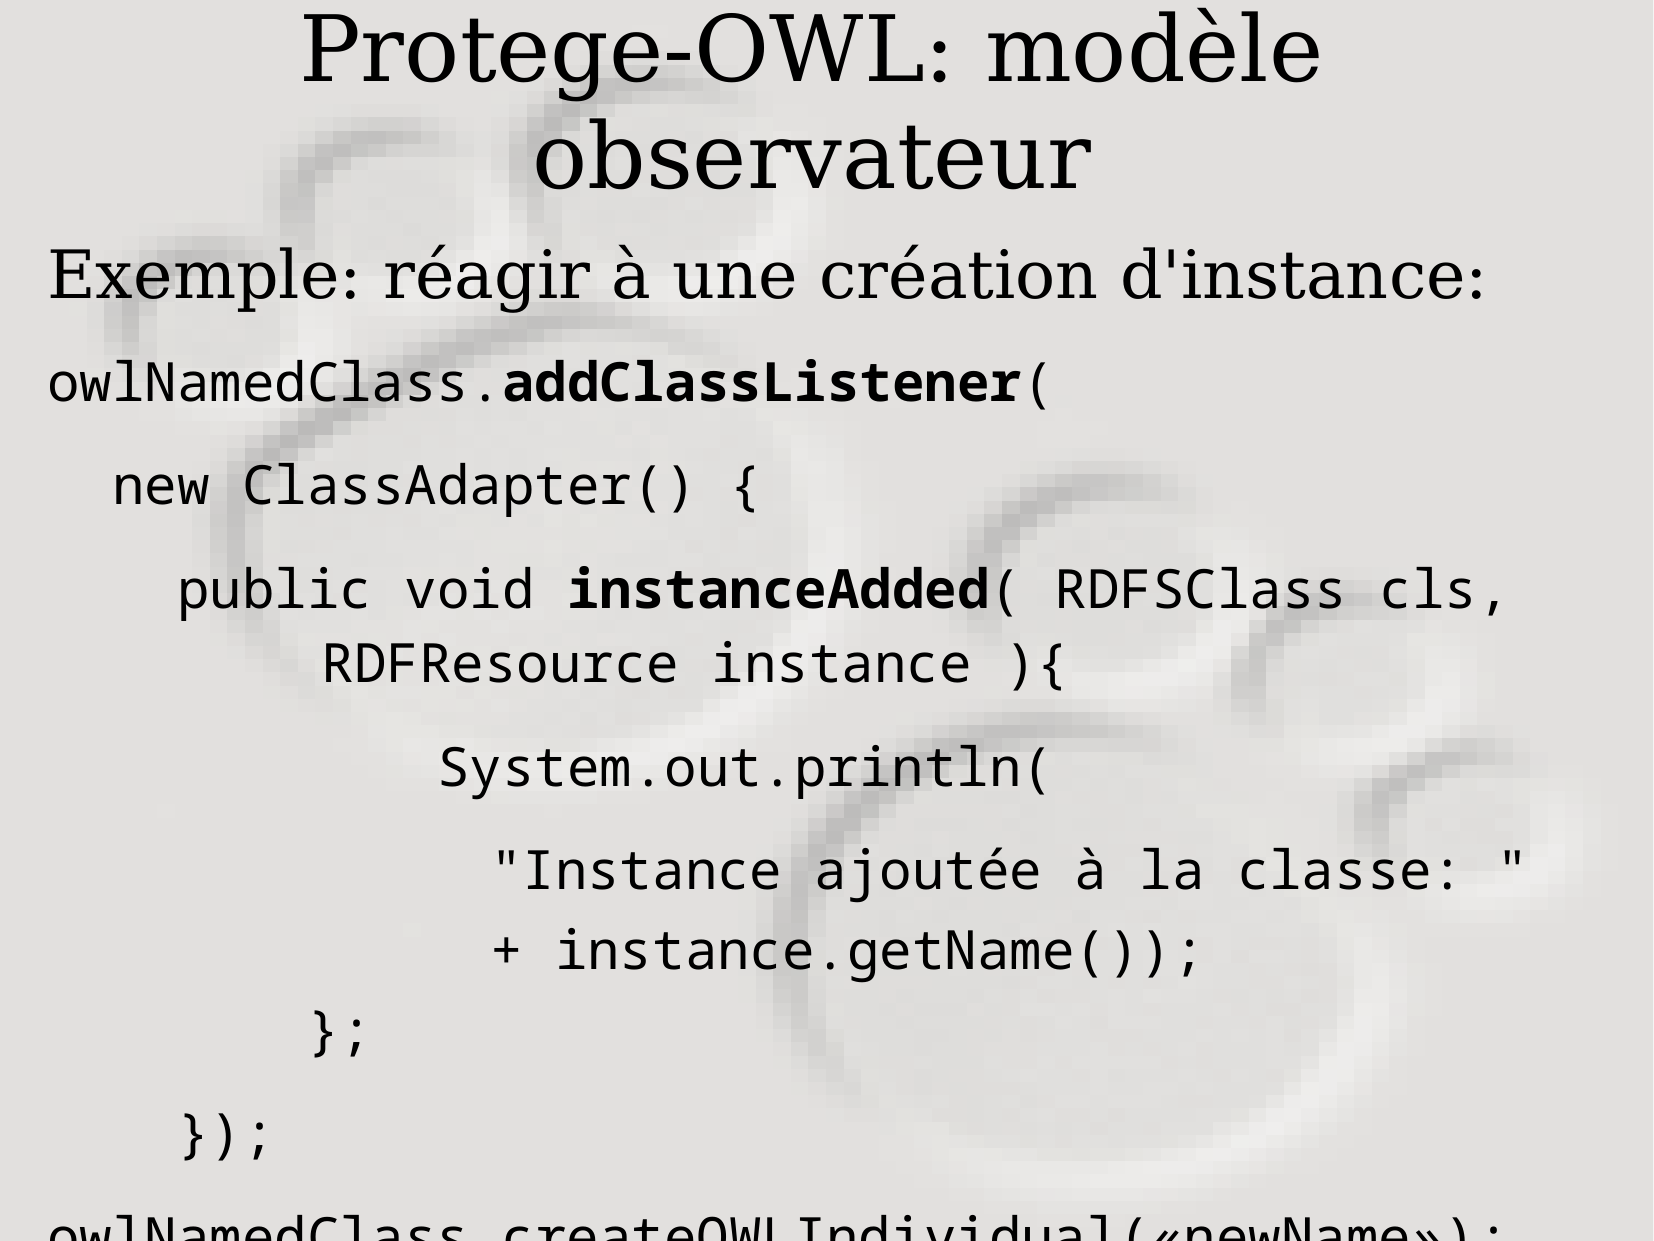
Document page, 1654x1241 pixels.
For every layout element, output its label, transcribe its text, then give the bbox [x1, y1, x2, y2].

picture [1364, 1231, 1372, 1241]
list Exemple: réagir à une création d'instance: owlNamedClass.addClassListener( new ClassAdapter() { public void instanceAdded( RDFSClass cls, RDFResource instance ){ System.out.println( "Instance ajoutée à la classe: " + instance.getName()); }; }); owlNamedClass.createOWLIndividual(«newName»); [29, 236, 1595, 1166]
title Protege-OWL: modèle observateur [29, 0, 1595, 211]
picture [282, 1230, 297, 1241]
picture [997, 1230, 1012, 1241]
picture [227, 1231, 235, 1241]
picture [1353, 1231, 1360, 1241]
picture [703, 1221, 721, 1241]
picture [1289, 1223, 1297, 1241]
picture [1224, 1230, 1240, 1239]
picture [55, 1230, 72, 1241]
picture [1386, 1230, 1402, 1239]
picture [672, 1230, 688, 1239]
picture [250, 1230, 266, 1239]
picture [152, 1223, 160, 1241]
picture [0, 0, 1654, 1241]
picture [835, 1230, 850, 1241]
picture [866, 1230, 881, 1241]
picture [574, 1230, 590, 1239]
picture [216, 1231, 223, 1241]
picture [1192, 1230, 1207, 1241]
